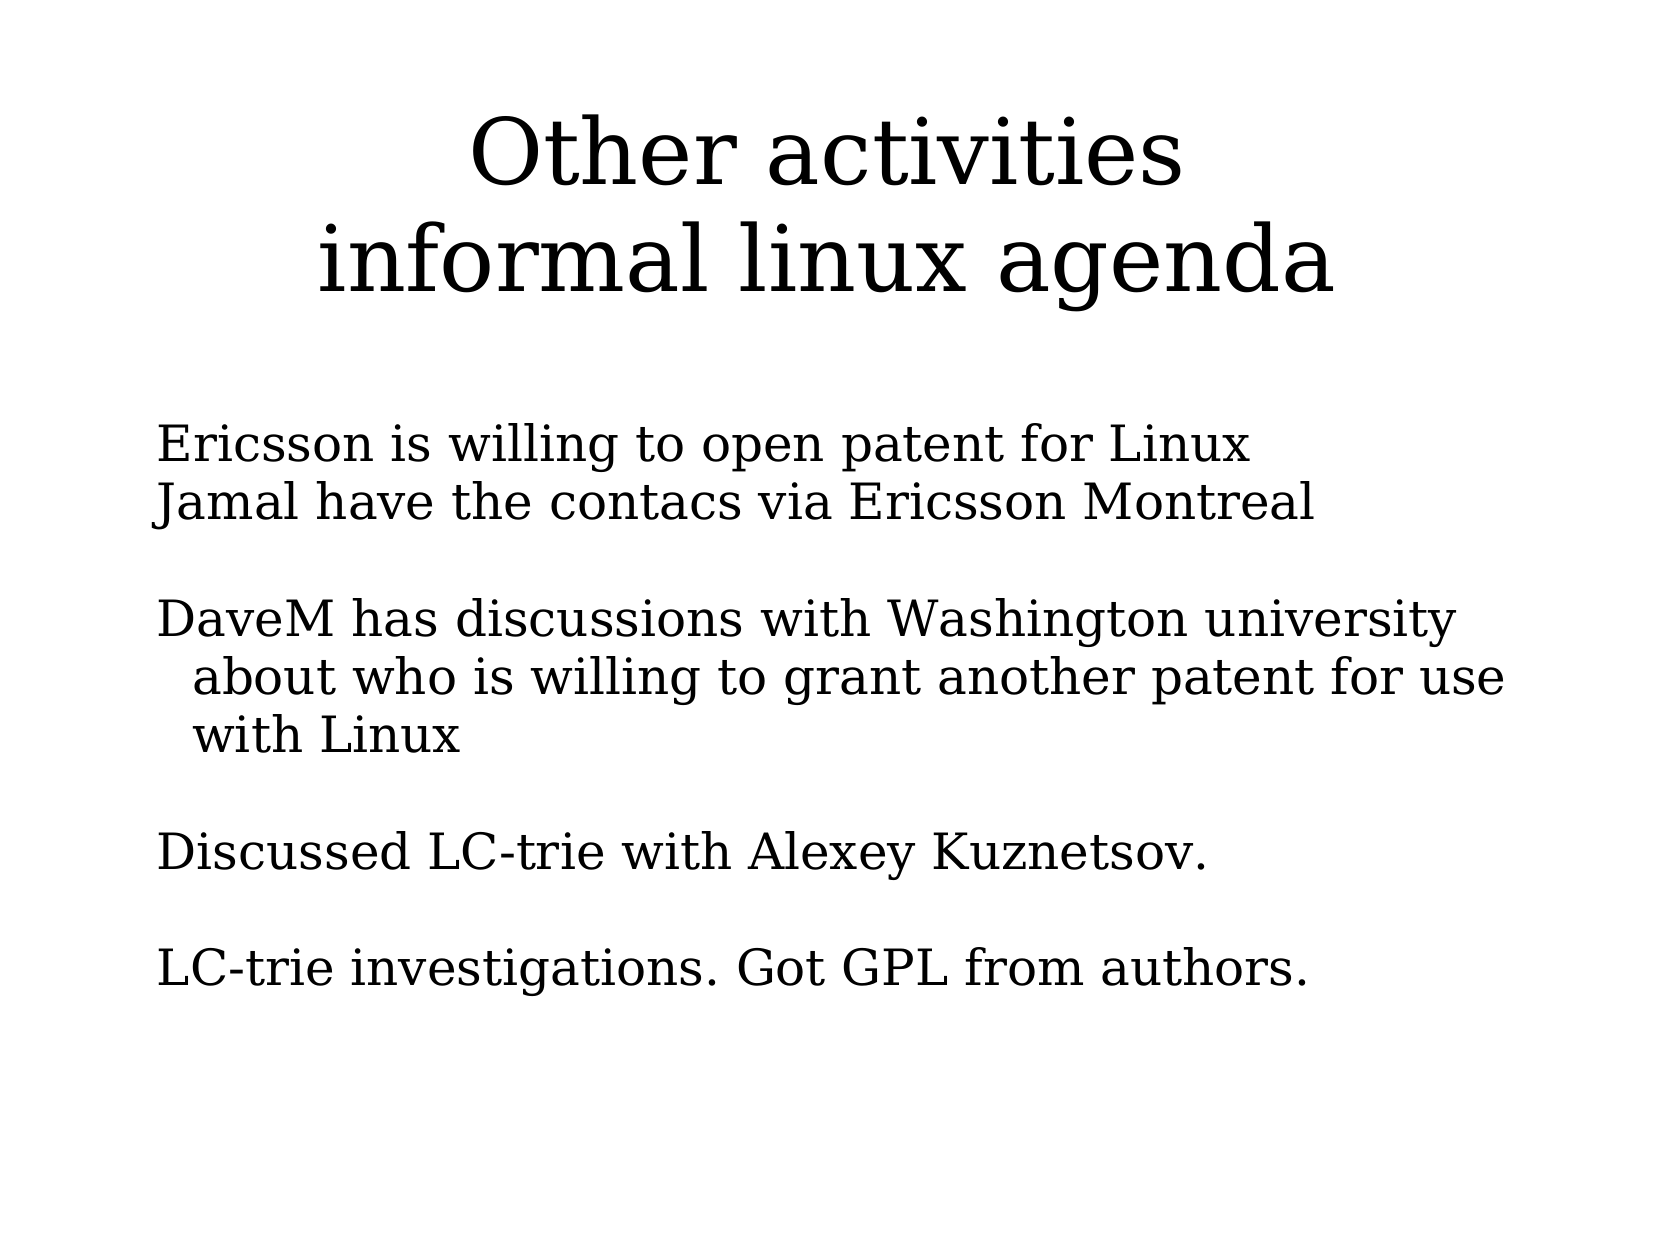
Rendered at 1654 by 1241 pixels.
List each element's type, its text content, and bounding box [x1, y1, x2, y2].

subtitle Ericsson is willing to open patent for Linux Jamal have the contacs via Ericsson Montreal DaveM has discussions with Washington university about who is willing to grant another patent for use with Linux Discussed LC-trie with Alexey Kuznetsov. LC-trie investigations. Got GPL from authors. [121, 344, 1534, 1127]
title Other activities informal linux agenda [121, 99, 1534, 314]
